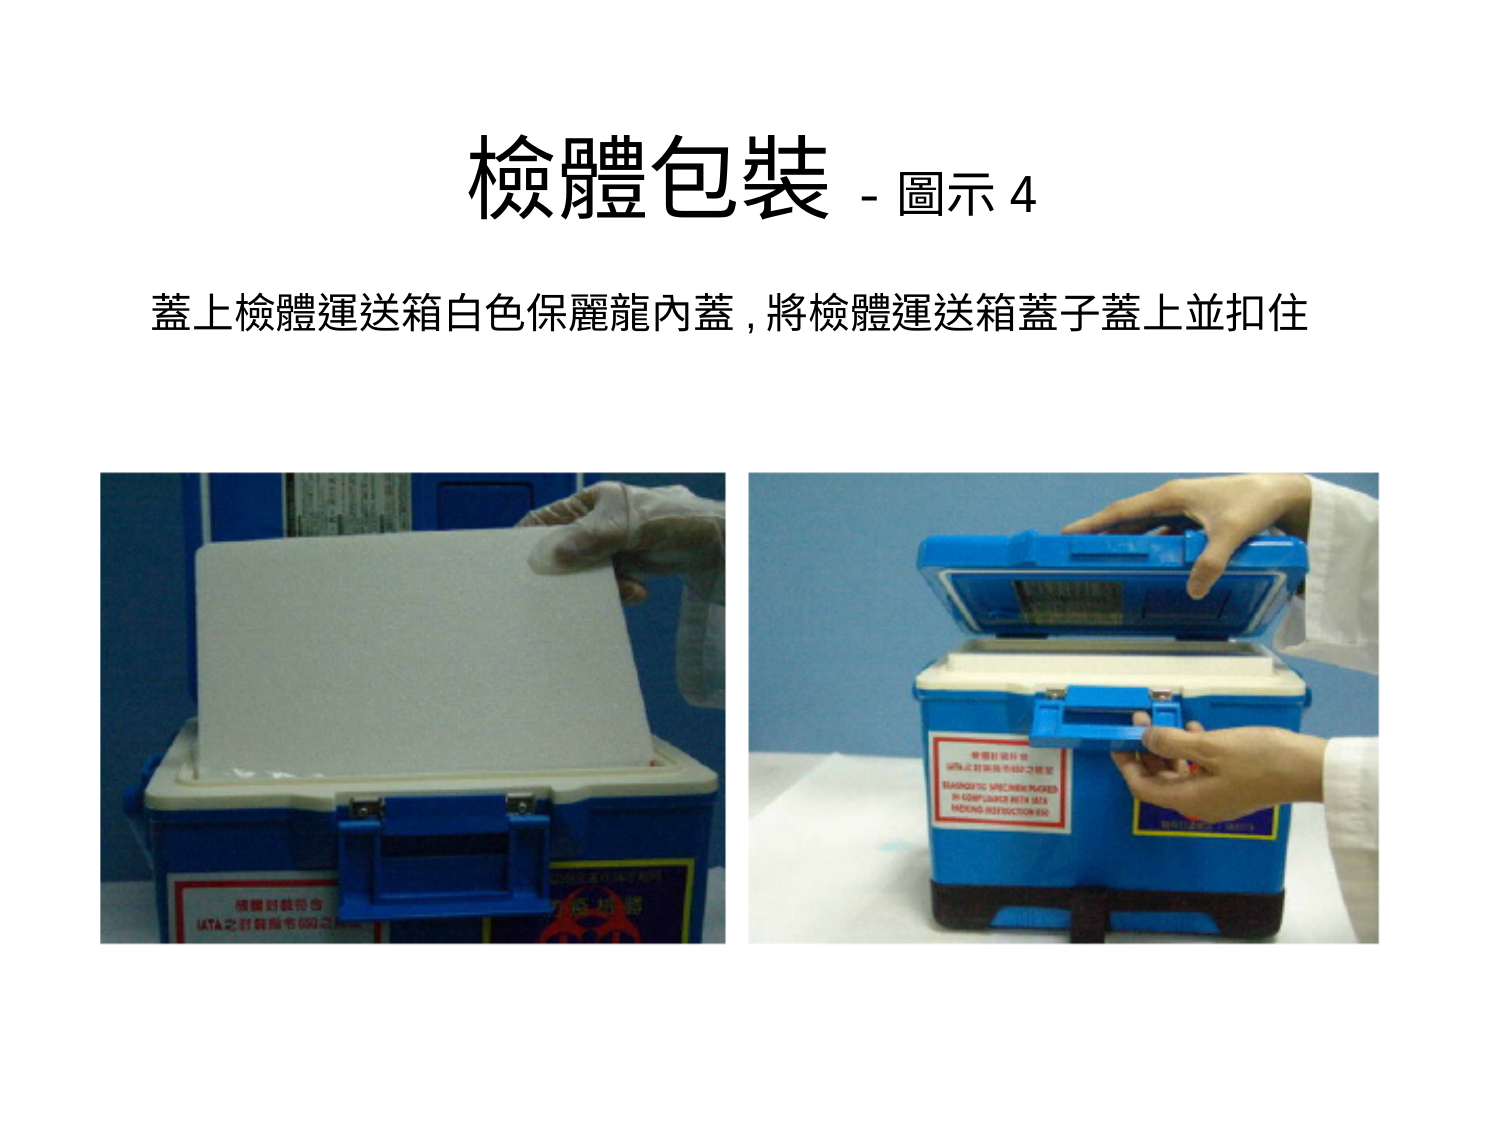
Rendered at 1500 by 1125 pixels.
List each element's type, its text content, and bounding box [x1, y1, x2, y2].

title 檢體包裝-圖示4 [76, 113, 1427, 302]
text_box 蓋上檢體運送箱白色保麗龍內蓋,將檢體運送箱蓋子蓋上並扣住 [135, 278, 1353, 344]
picture [100, 444, 1392, 984]
